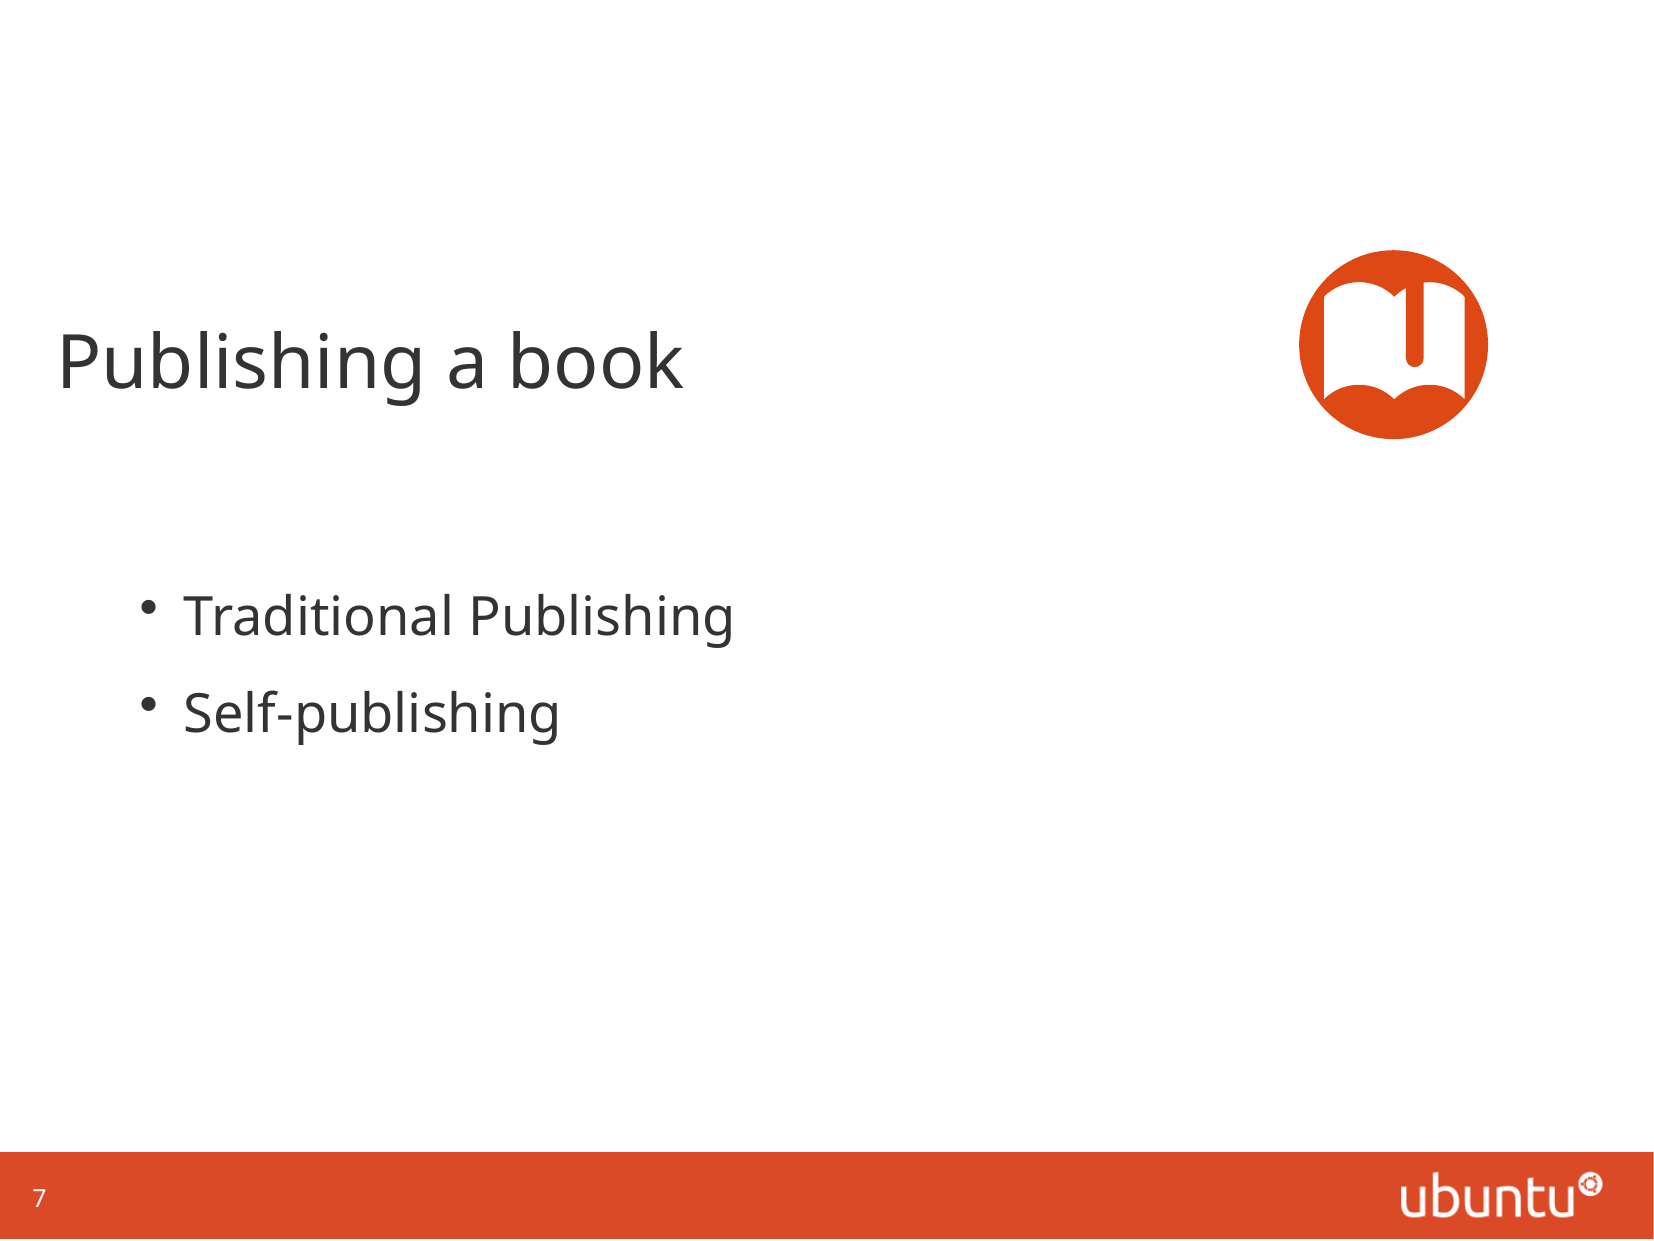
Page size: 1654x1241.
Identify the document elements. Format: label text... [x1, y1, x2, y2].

list Traditional Publishing Self-publishing [75, 540, 1587, 1241]
picture [1156, 107, 1631, 582]
title Publishing a book [56, 130, 1156, 587]
picture [1587, 1152, 1654, 1239]
picture [0, 1152, 75, 1239]
